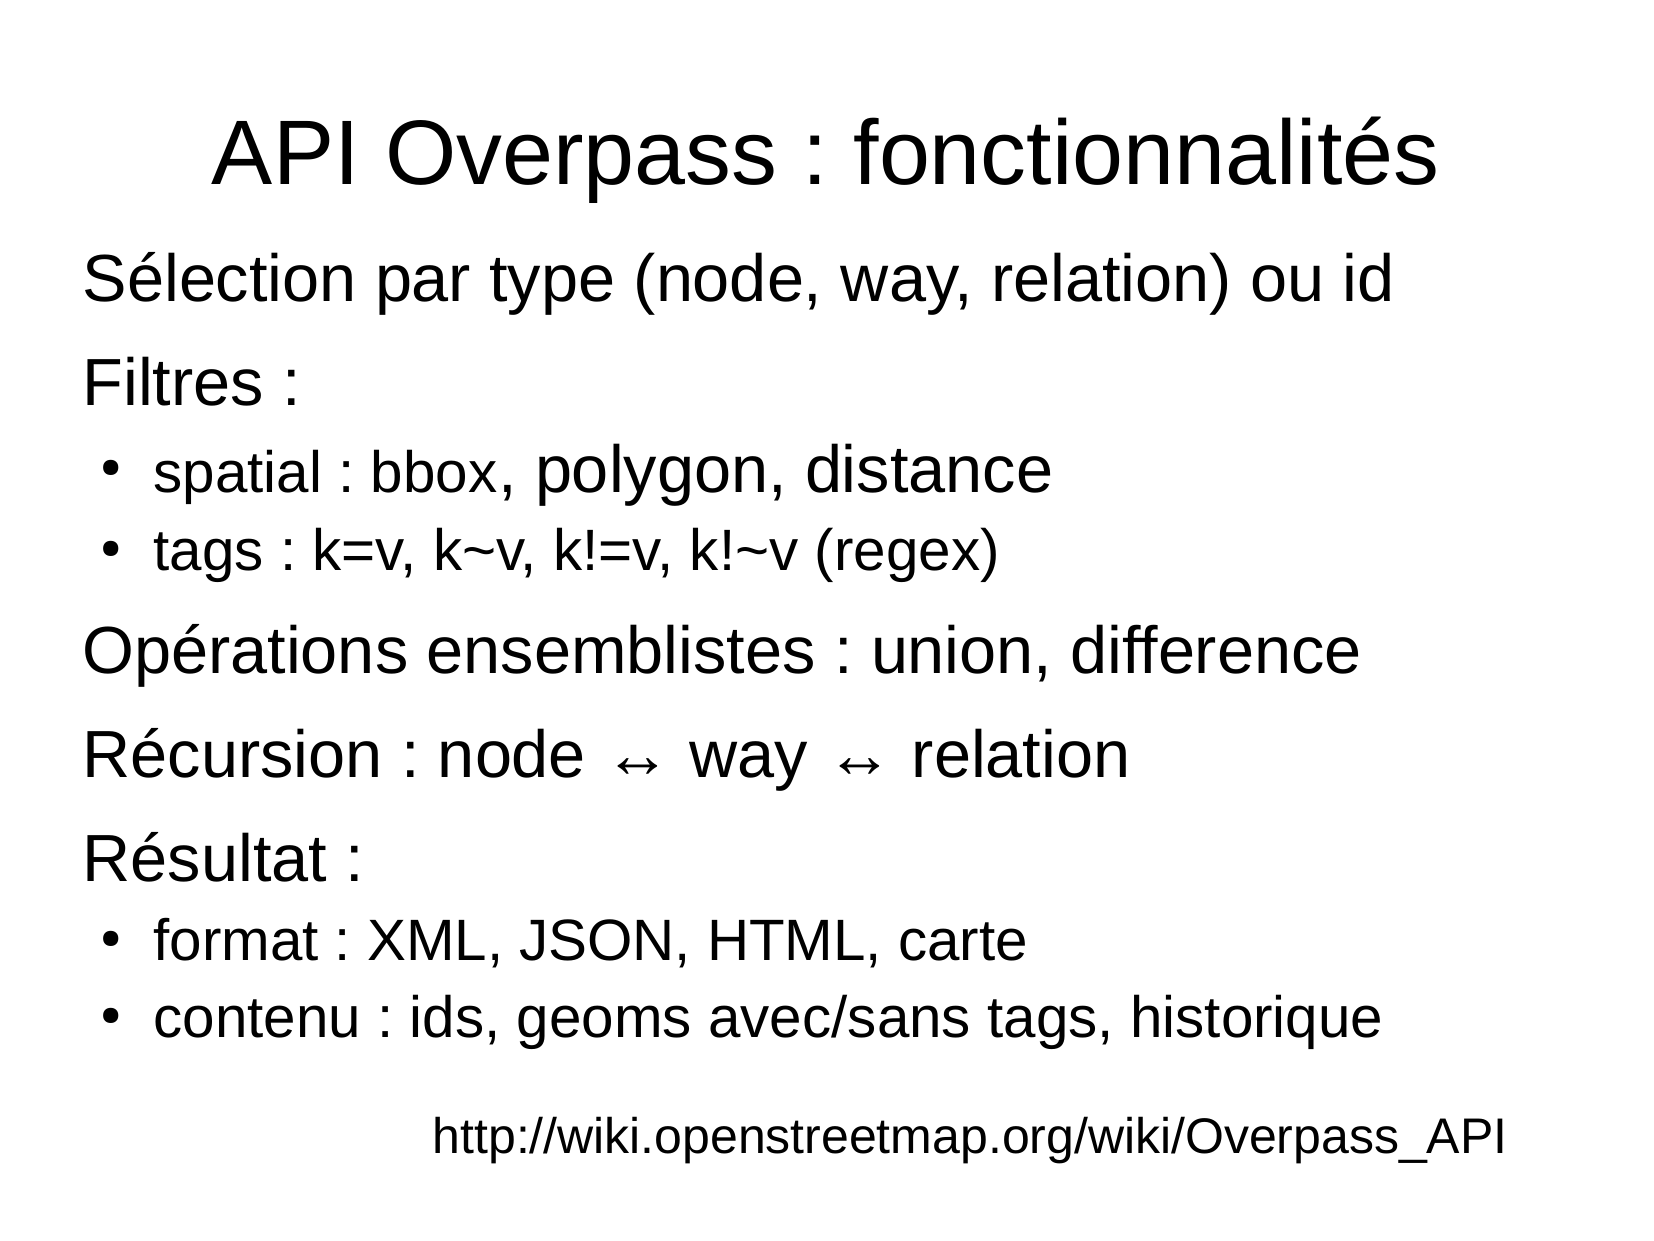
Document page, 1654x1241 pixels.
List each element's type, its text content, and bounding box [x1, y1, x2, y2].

text_box http://wiki.openstreetmap.org/wiki/Overpass_API [417, 1101, 1543, 1183]
list Sélection par type (node, way, relation) ou id Filtres : spatial : bbox, polygon, distance tags : k=v, k~v, k!=v, k!~v (regex) Opérations ensemblistes : union, difference Récursion : node ↔ way ↔ relation Résultat : format : XML, JSON, HTML, carte contenu : ids, geoms avec/sans tags, historique [82, 240, 1571, 1060]
title API Overpass : fonctionnalités [82, 49, 1571, 240]
